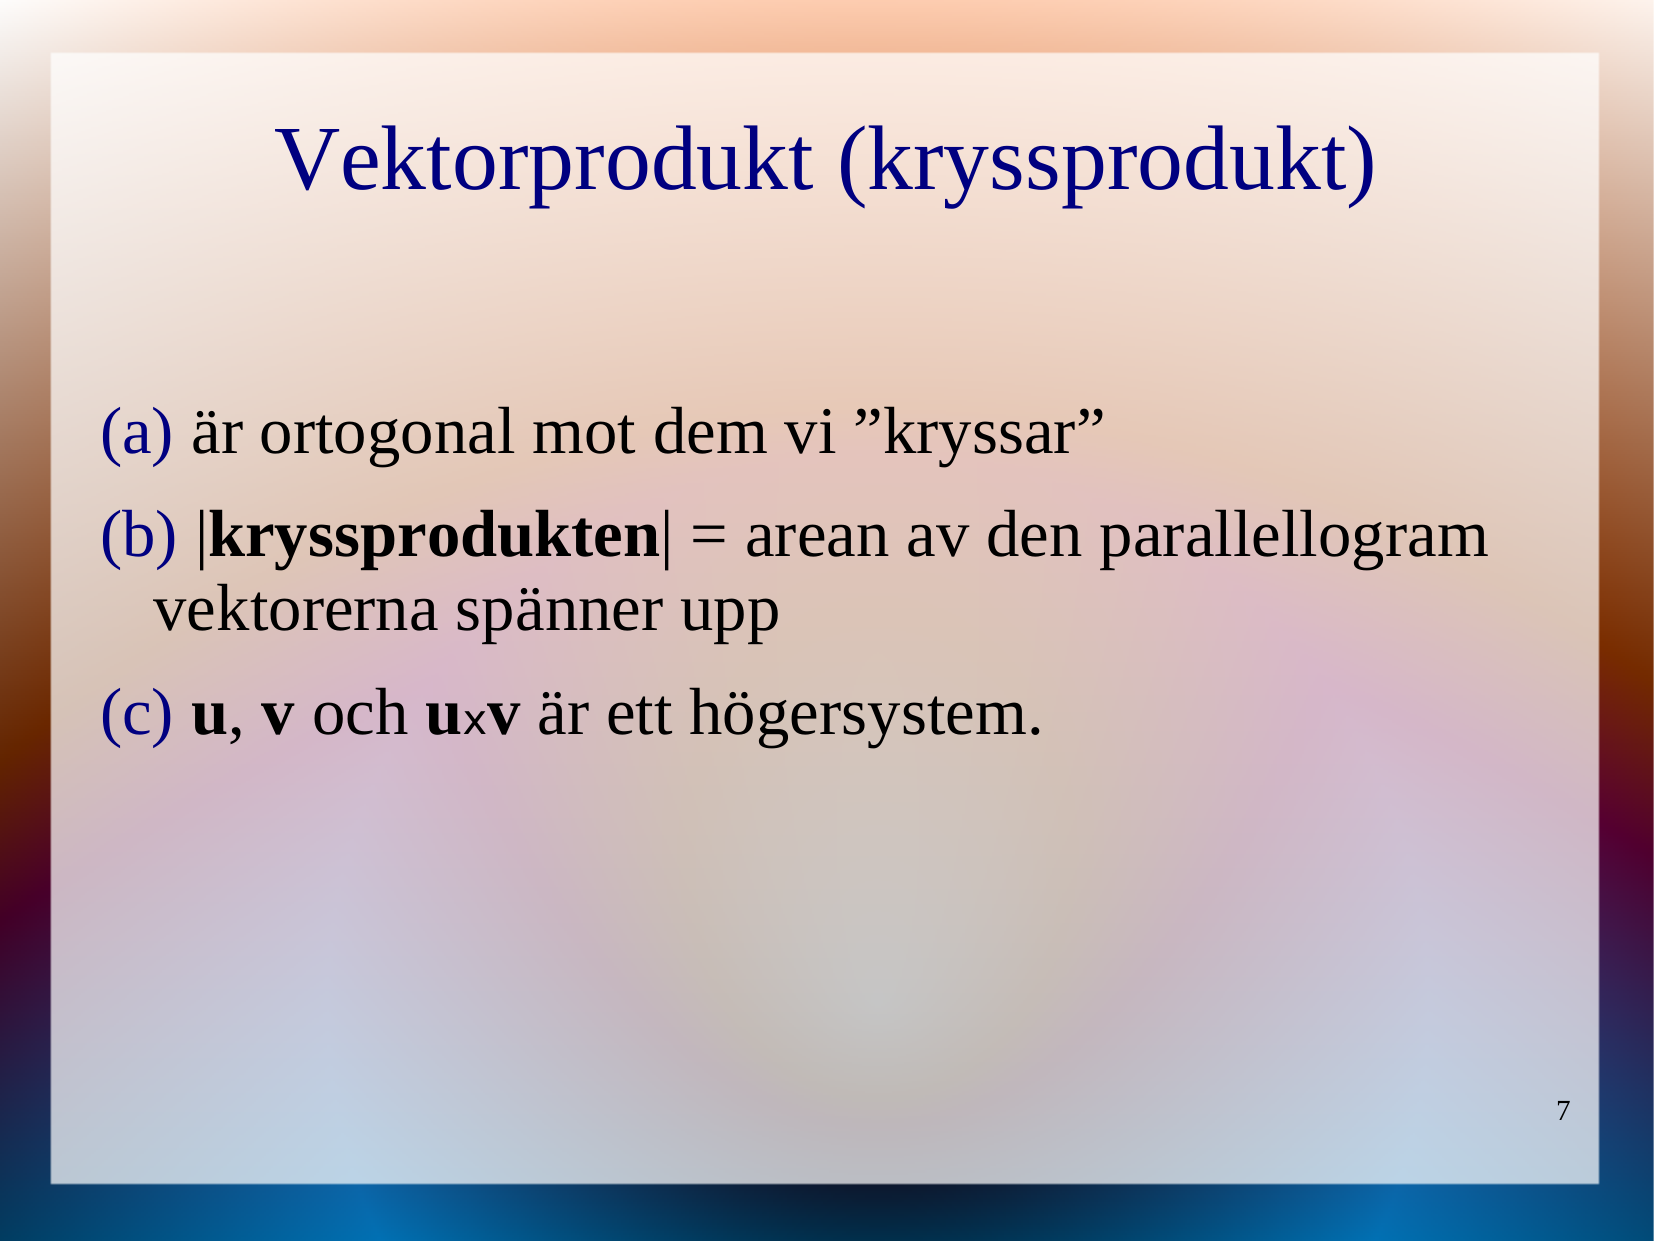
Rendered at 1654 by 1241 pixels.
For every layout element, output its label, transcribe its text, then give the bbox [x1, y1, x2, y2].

picture [0, 0, 1654, 1241]
list är ortogonal mot dem vi ”kryssar” |kryssprodukten| = arean av den parallellogram vektorerna spänner upp u, v och uⅹv är ett högersystem. [82, 290, 1571, 1034]
title Vektorprodukt (kryssprodukt) [82, 55, 1571, 263]
